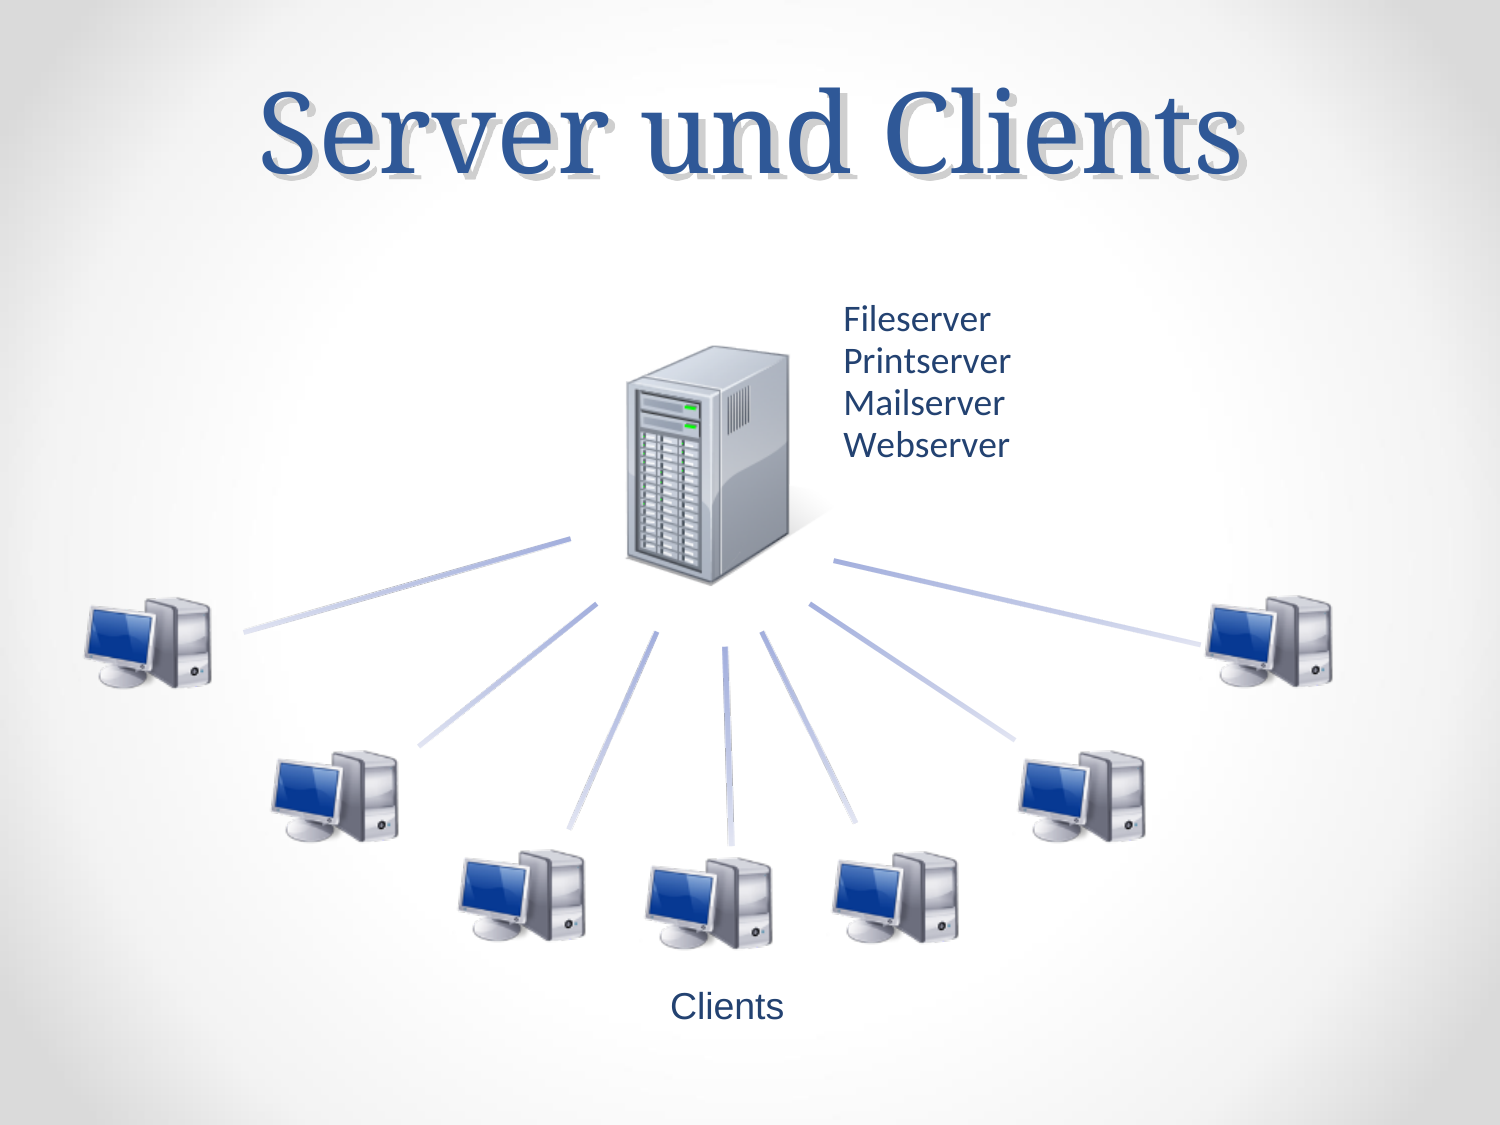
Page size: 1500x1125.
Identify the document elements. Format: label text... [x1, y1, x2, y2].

title Server und Clients [76, 67, 1427, 204]
text_box Clients [655, 978, 817, 1036]
text_box Fileserver Printserver Mailserver Webserver [828, 290, 1155, 474]
picture [0, 0, 1500, 1125]
